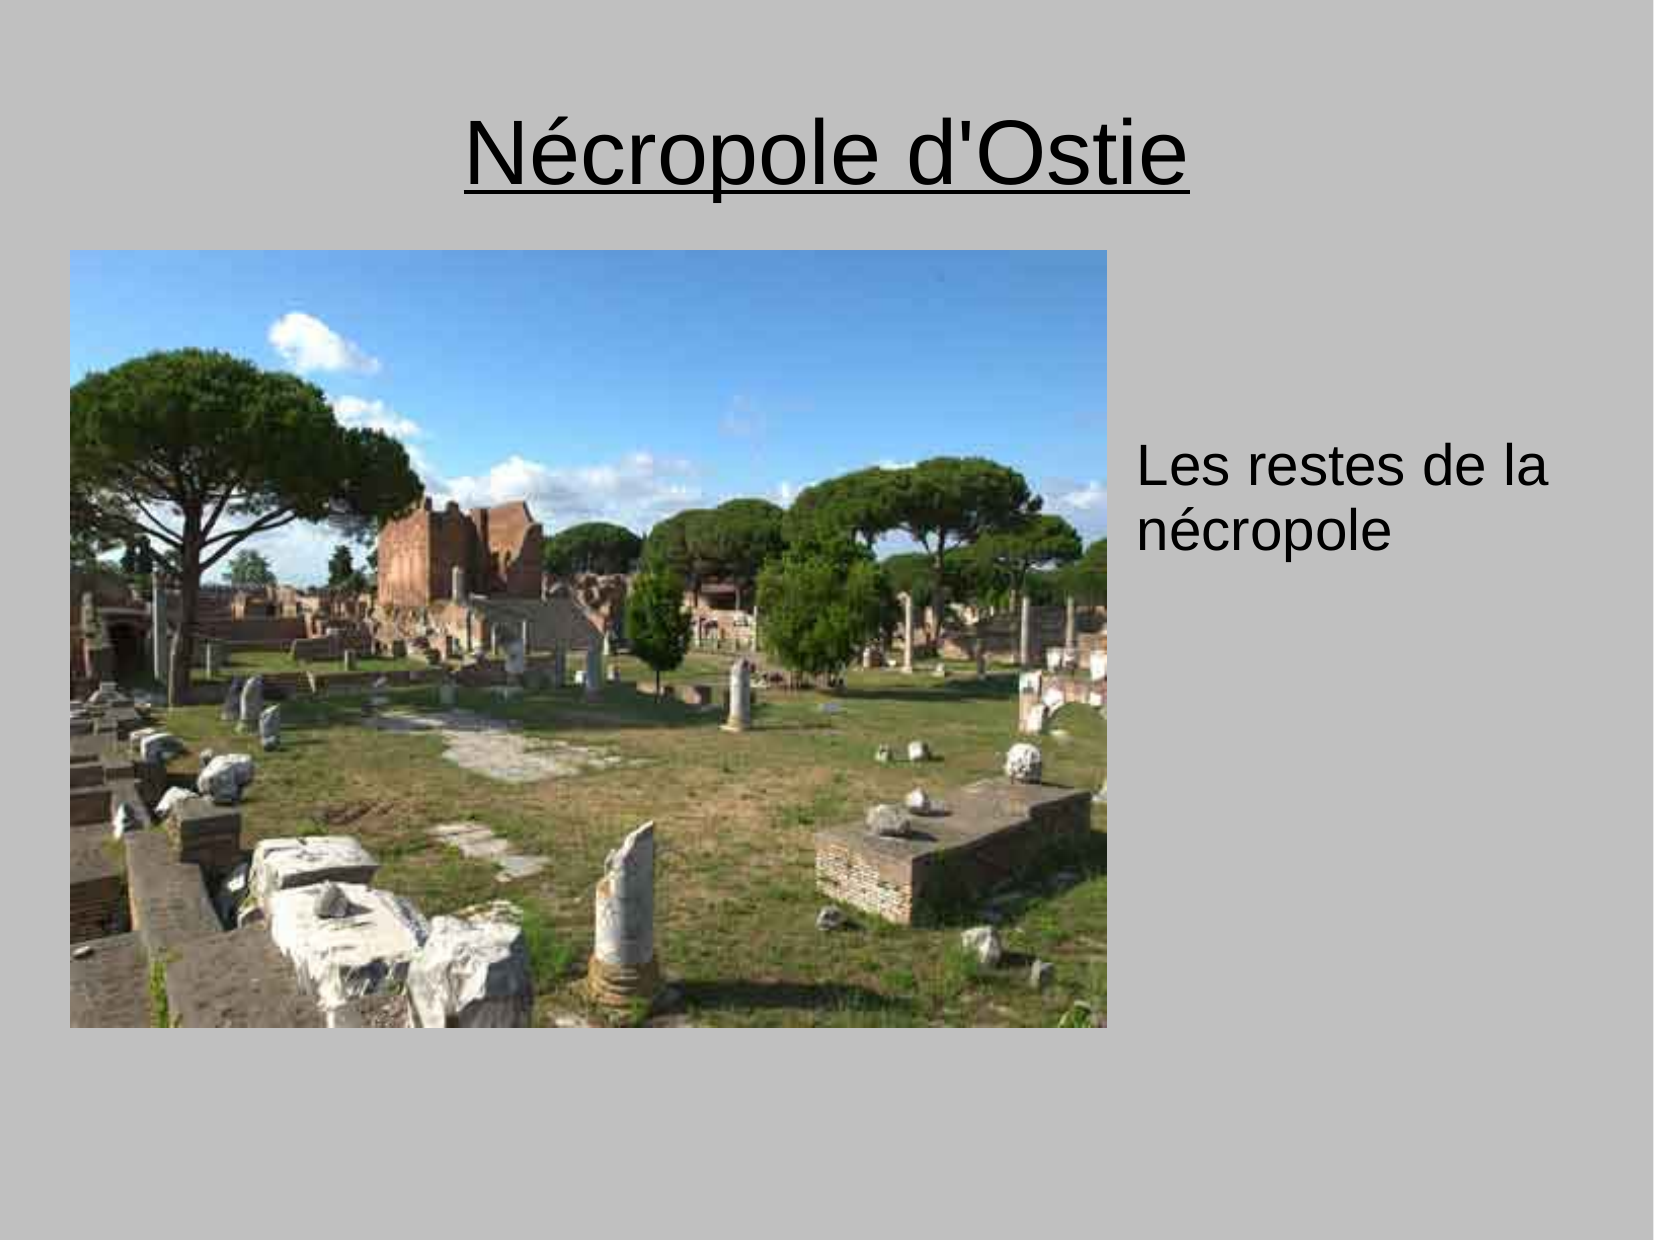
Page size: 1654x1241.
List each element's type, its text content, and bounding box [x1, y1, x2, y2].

title Nécropole d'Ostie [82, 49, 1571, 257]
picture [70, 250, 1107, 1028]
text_box Les restes de la nécropole [1122, 425, 1654, 570]
